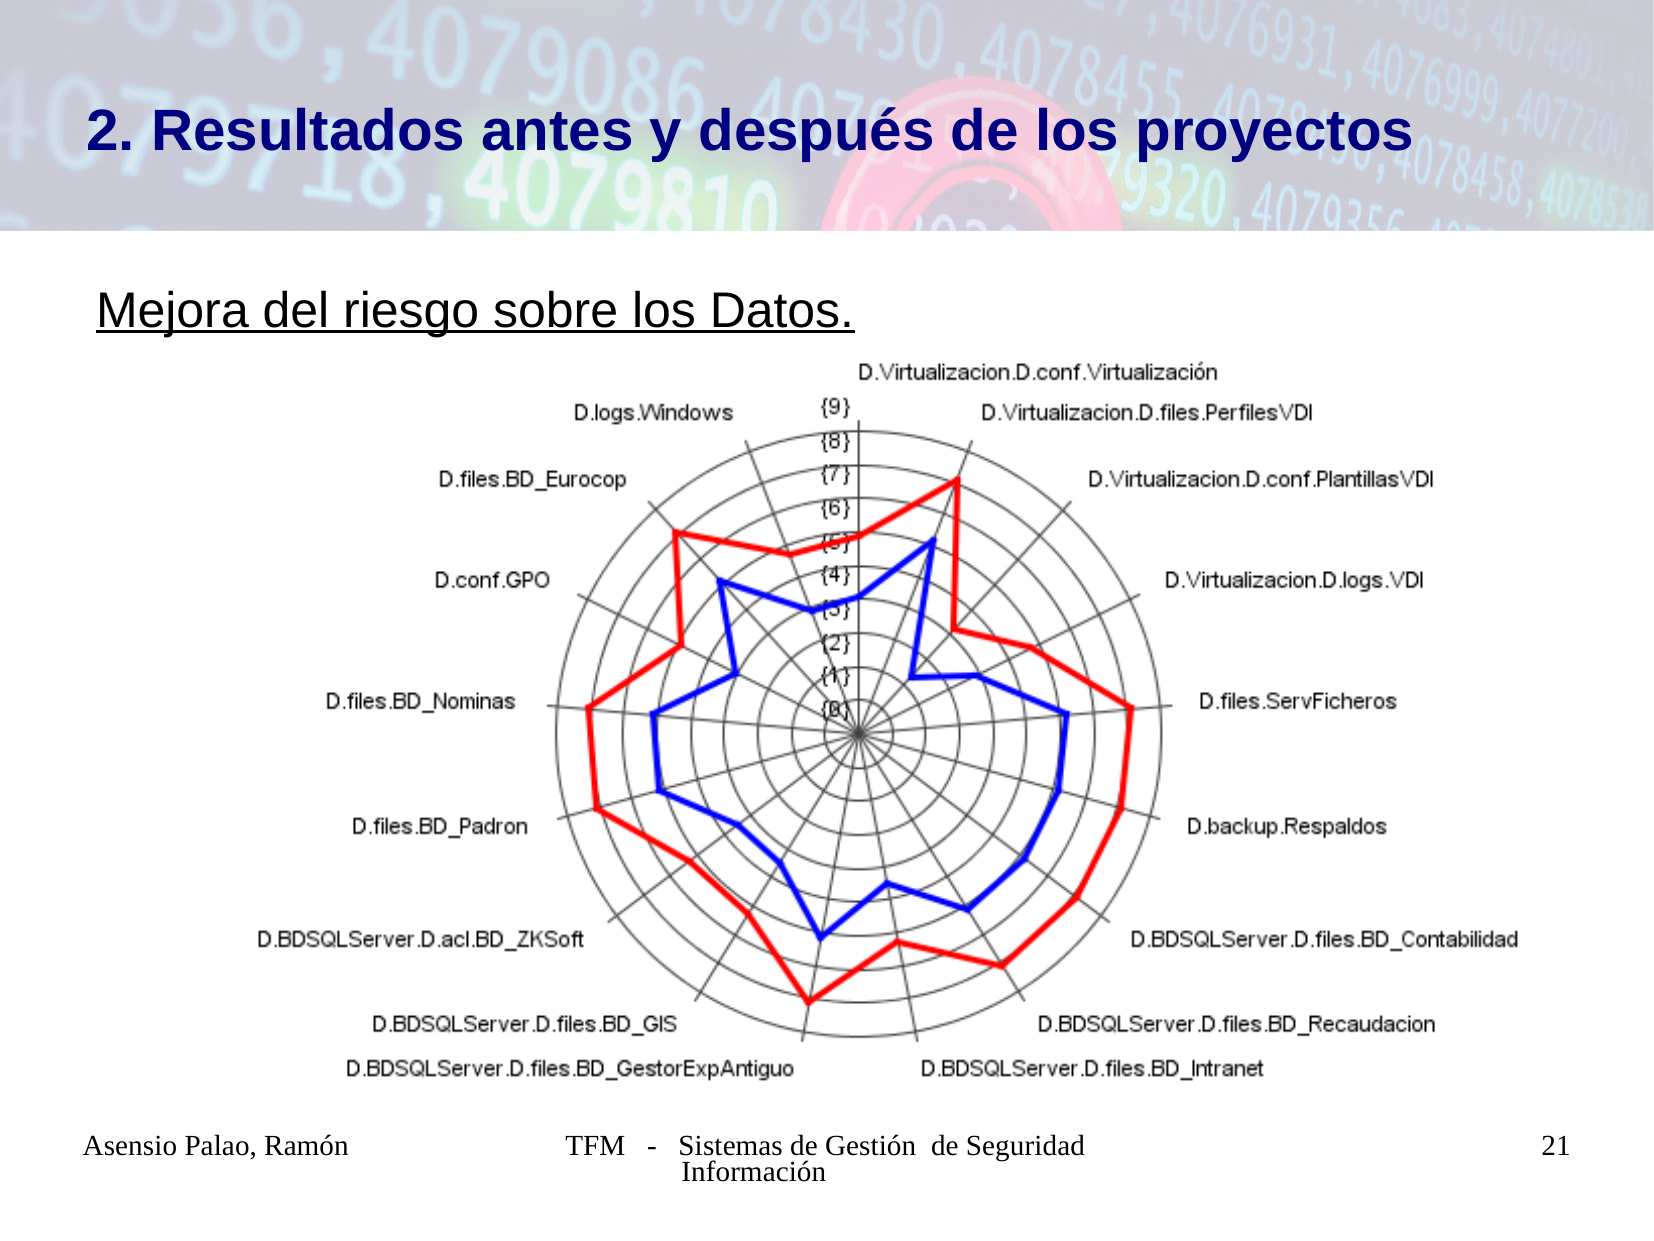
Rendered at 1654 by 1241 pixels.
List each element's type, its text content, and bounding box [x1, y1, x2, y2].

picture [239, 344, 1546, 1115]
text_box Mejora del riesgo sobre los Datos. [81, 274, 1606, 1241]
text_box 2. Resultados antes y después de los proyectos [71, 90, 1654, 226]
picture [0, 0, 1654, 1241]
